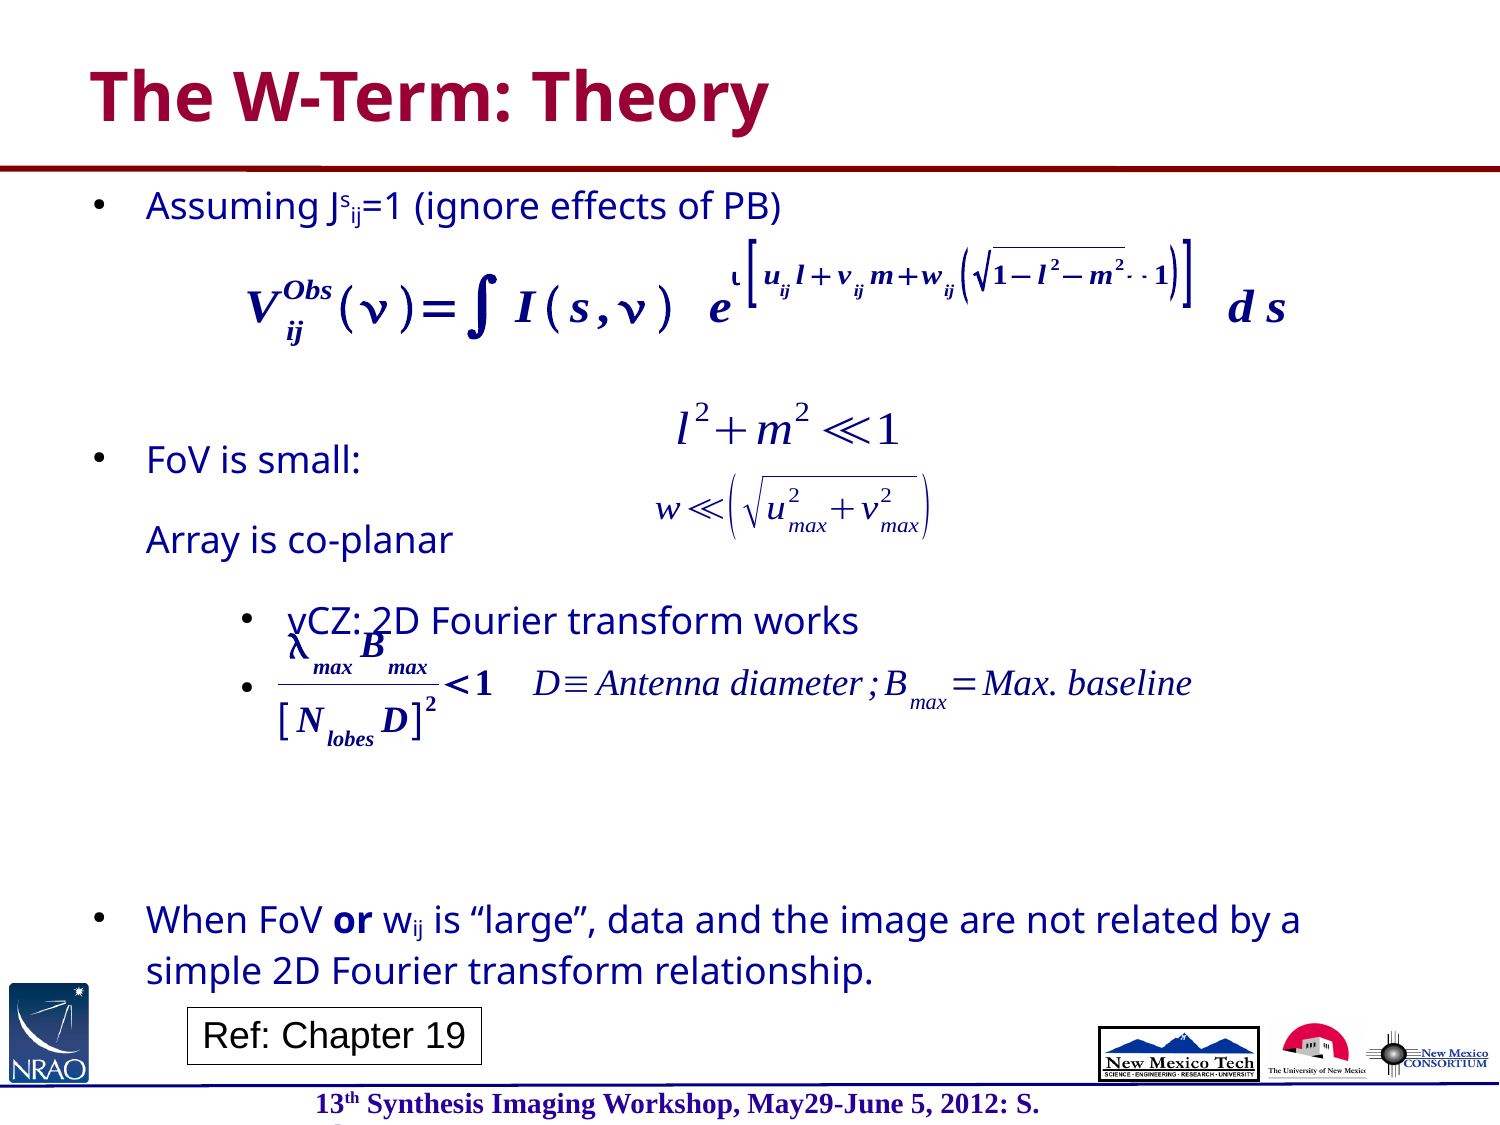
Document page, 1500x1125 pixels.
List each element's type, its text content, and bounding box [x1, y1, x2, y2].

list Assuming Jsij=1 (ignore effects of PB) FoV is small: Array is co-planar vCZ: 2D Fourier transform works When FoV or wij is “large”, data and the image are not related by a simple 2D Fourier transform relationship. [75, 179, 1426, 1009]
picture [0, 0, 1500, 166]
text_box Ref: Chapter 19 [187, 1007, 482, 1065]
chart [266, 616, 1198, 754]
chart [642, 471, 942, 543]
title The W-Term: Theory [75, 33, 1426, 157]
chart [662, 388, 915, 457]
picture [1101, 1029, 1257, 1079]
picture [0, 172, 1500, 1125]
chart [231, 235, 1298, 350]
